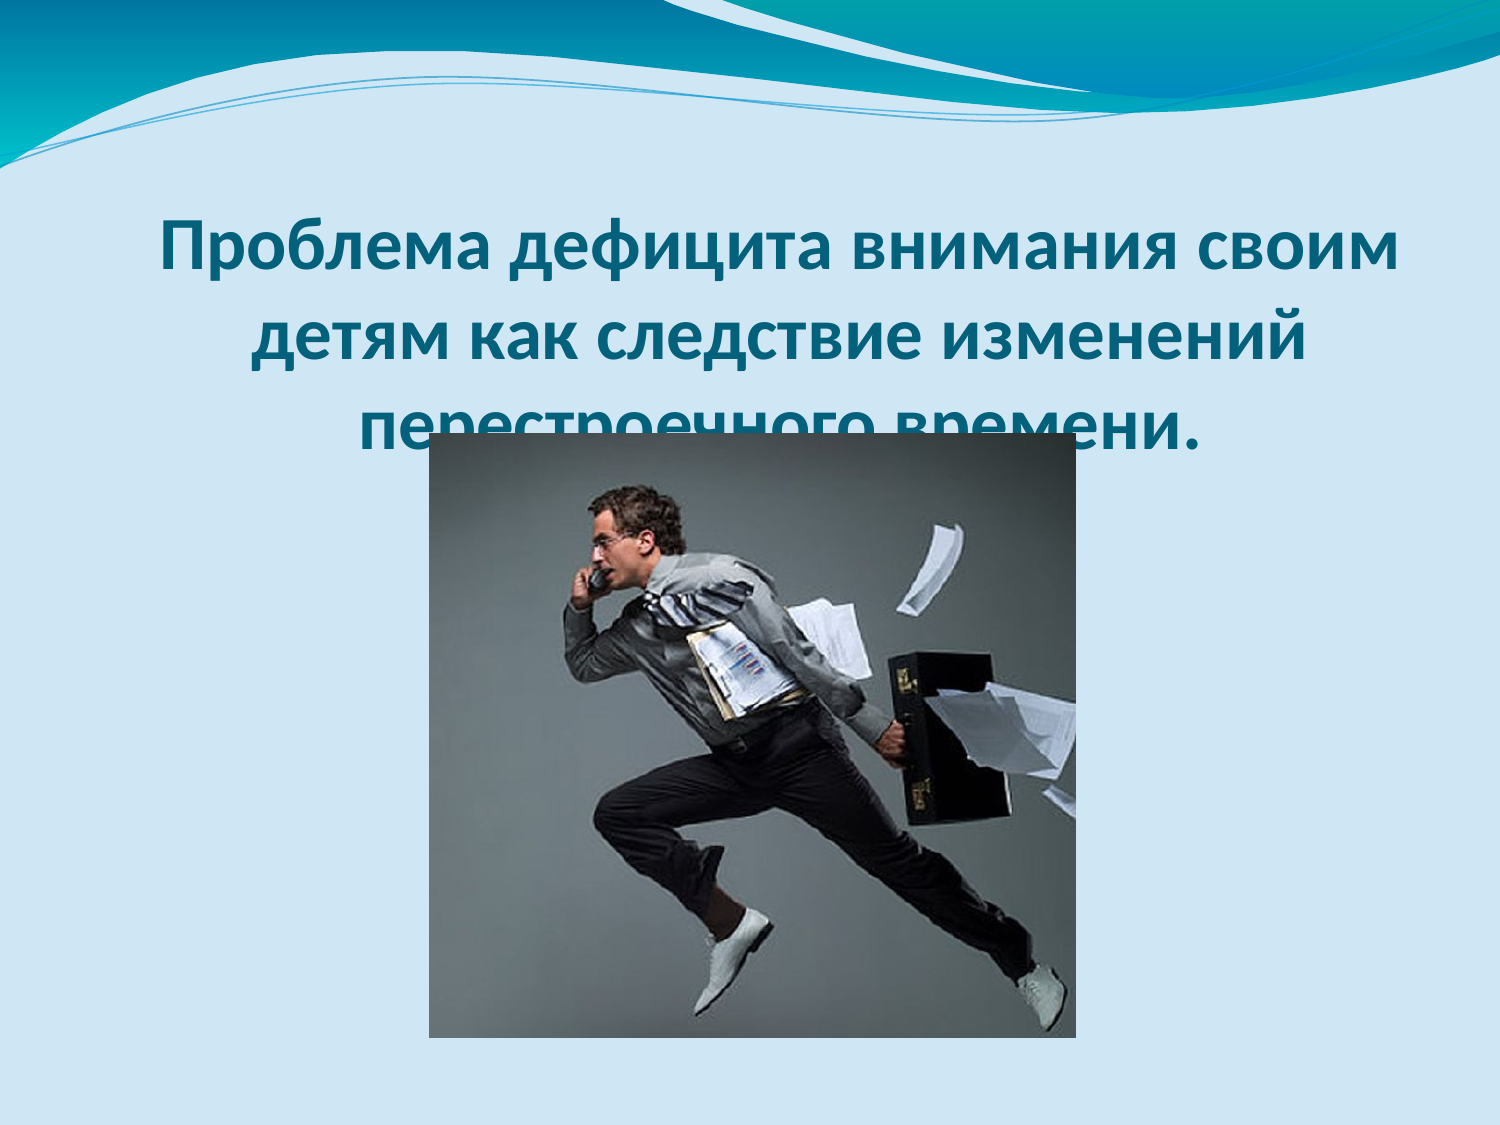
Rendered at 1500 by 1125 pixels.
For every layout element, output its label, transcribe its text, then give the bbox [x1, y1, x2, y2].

picture [429, 433, 1076, 1038]
title Проблема дефицита внимания своим детям как следствие изменений перестроечного времени. [105, 187, 1456, 375]
